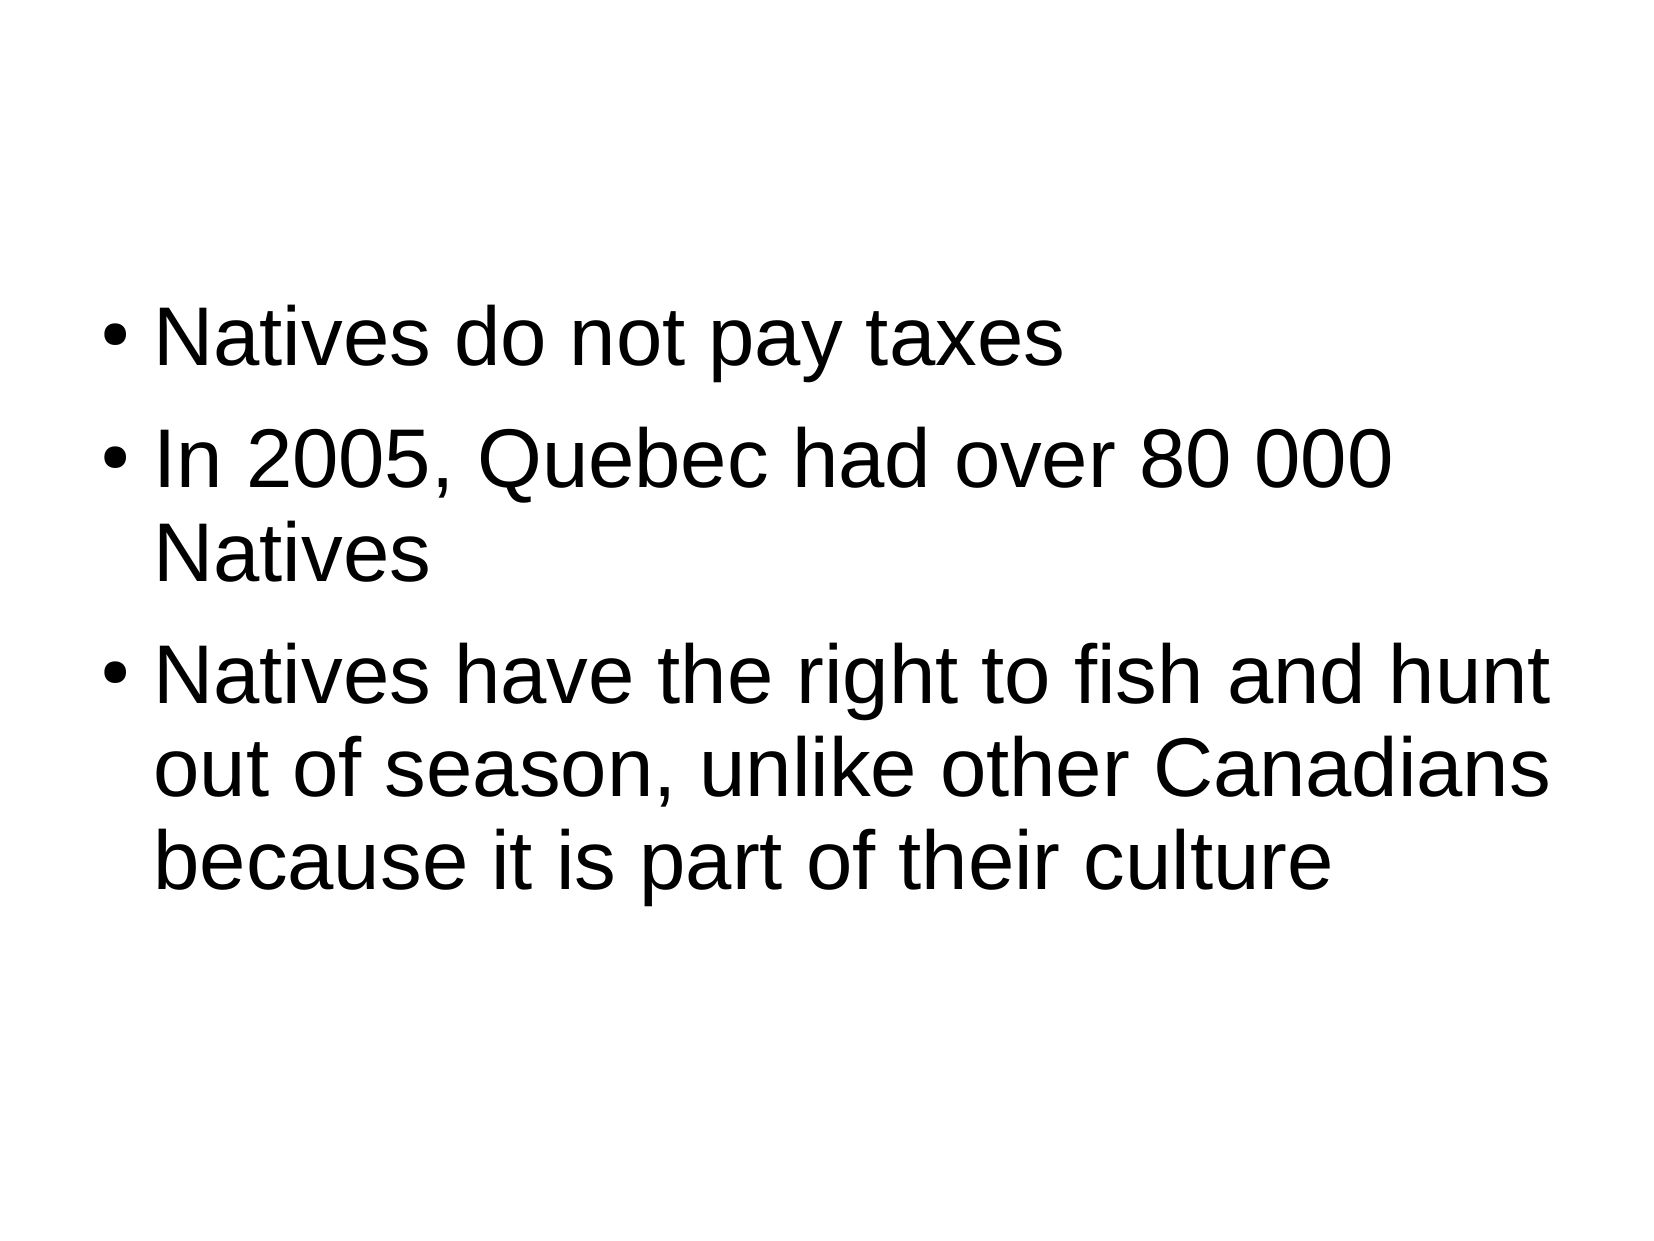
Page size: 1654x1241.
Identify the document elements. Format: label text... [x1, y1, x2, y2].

list Natives do not pay taxes In 2005, Quebec had over 80 000 Natives Natives have the right to fish and hunt out of season, unlike other Canadians because it is part of their culture [82, 290, 1571, 1010]
